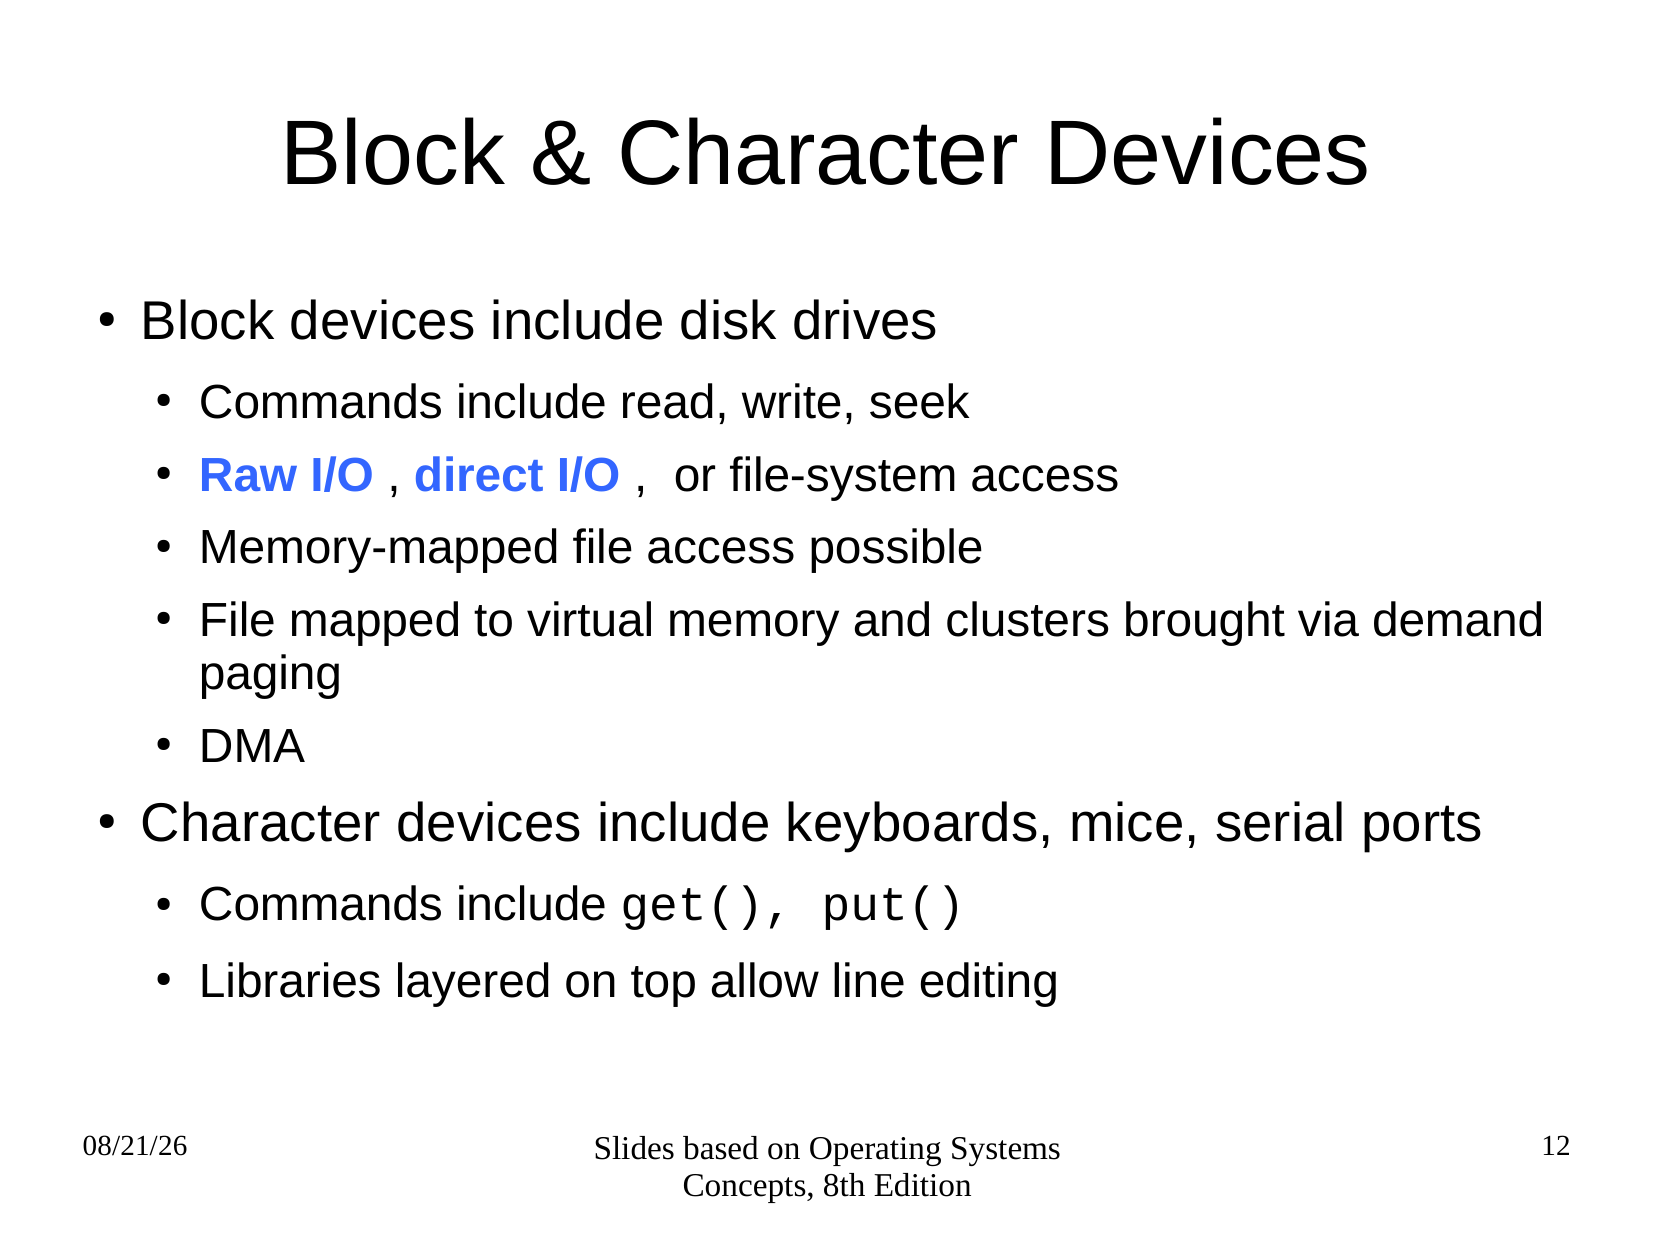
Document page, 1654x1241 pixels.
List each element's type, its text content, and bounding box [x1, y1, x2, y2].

title Block & Character Devices [82, 49, 1571, 257]
list Block devices include disk drives Commands include read, write, seek Raw I/O , direct I/O , or file-system access Memory-mapped file access possible File mapped to virtual memory and clusters brought via demand paging DMA Character devices include keyboards, mice, serial ports Commands include get(), put() Libraries layered on top allow line editing [82, 290, 1571, 1010]
